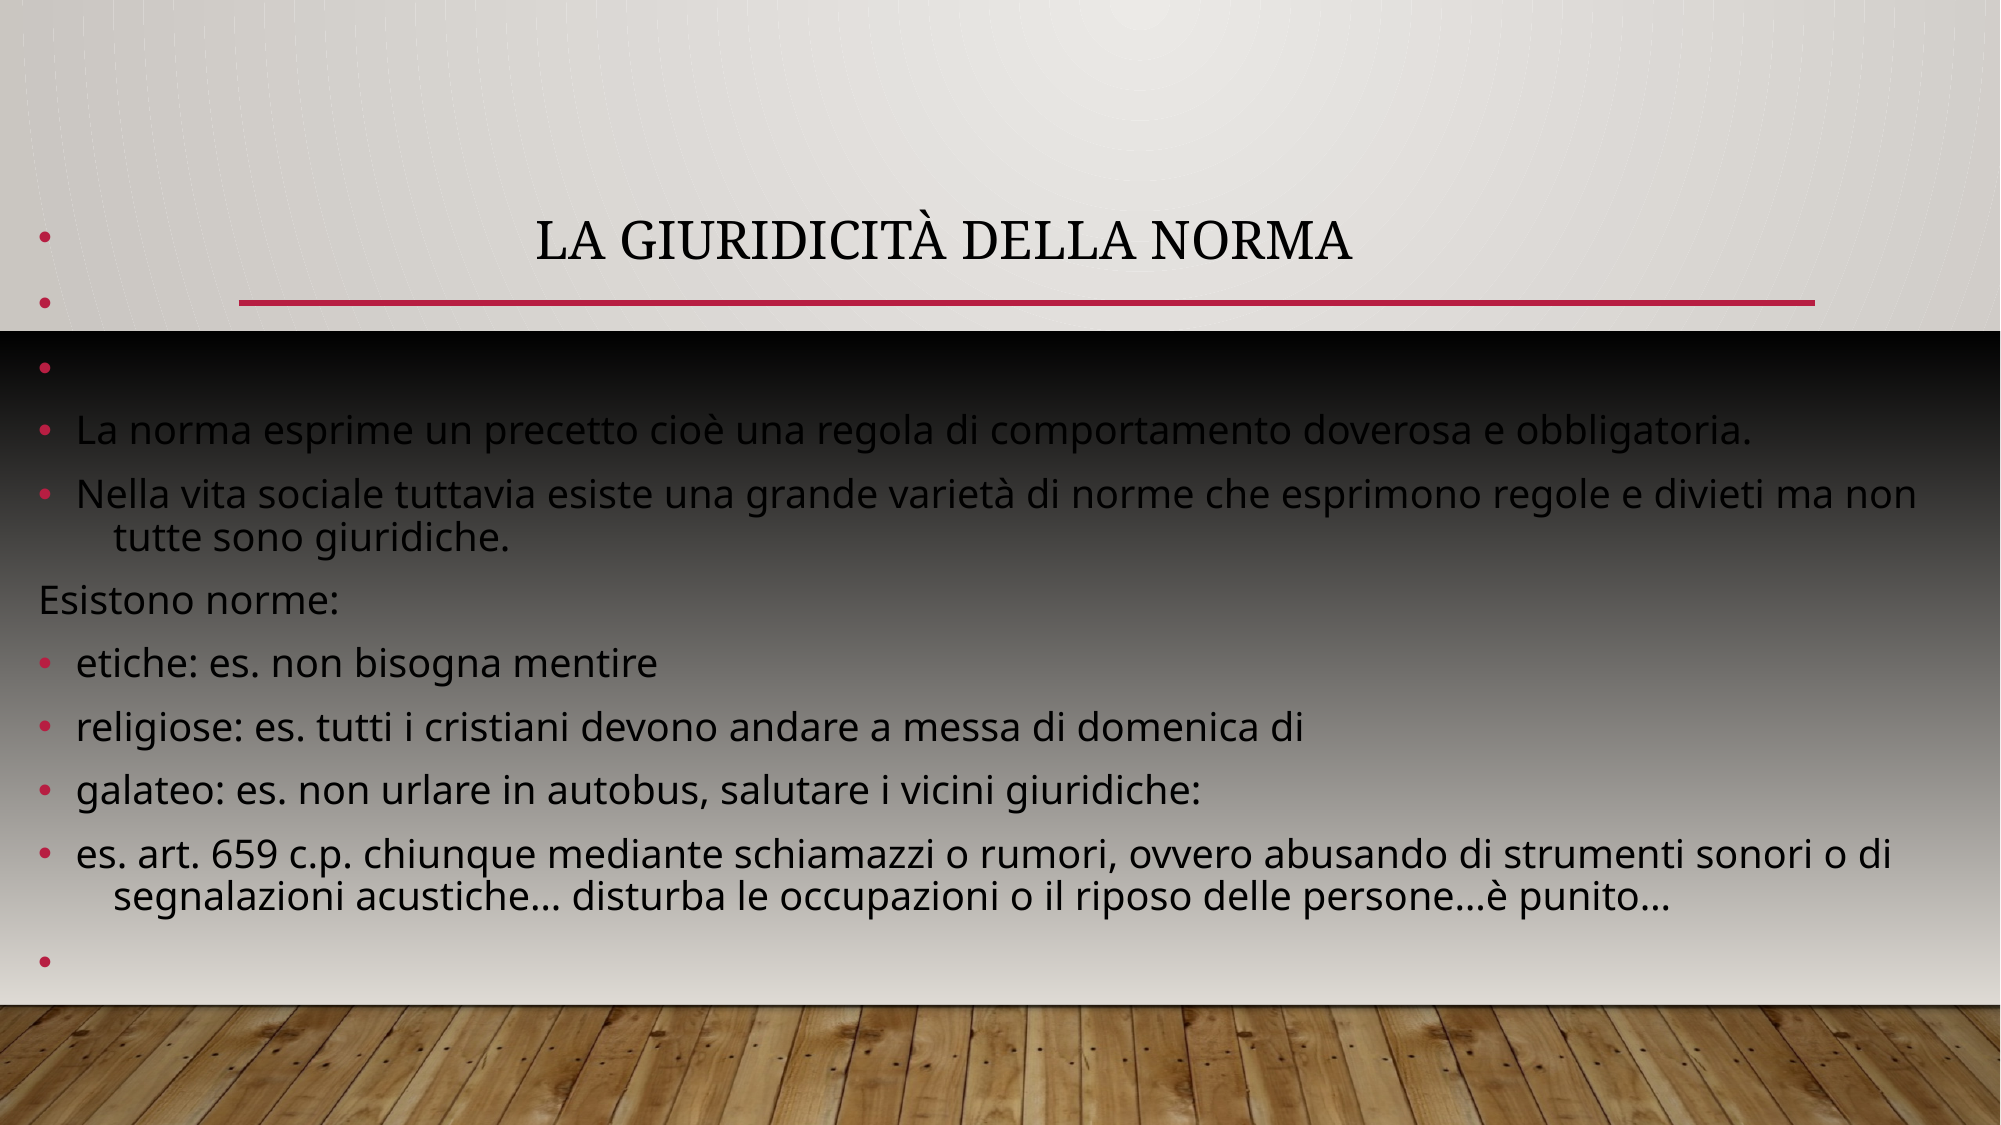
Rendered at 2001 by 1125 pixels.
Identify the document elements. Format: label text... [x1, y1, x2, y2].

list La norma esprime un precetto cioè una regola di comportamento doverosa e obbligatoria. Nella vita sociale tuttavia esiste una grande varietà di norme che esprimono regole e divieti ma non tutte sono giuridiche. Esistono norme: etiche: es. non bisogna mentire religiose: es. tutti i cristiani devono andare a messa di domenica di galateo: es. non urlare in autobus, salutare i vicini giuridiche: es. art. 659 c.p. chiunque mediante schiamazzi o rumori, ovvero abusando di strumenti sonori o di segnalazioni acustiche… disturba le occupazioni o il riposo delle persone…è punito… [23, 205, 1963, 956]
